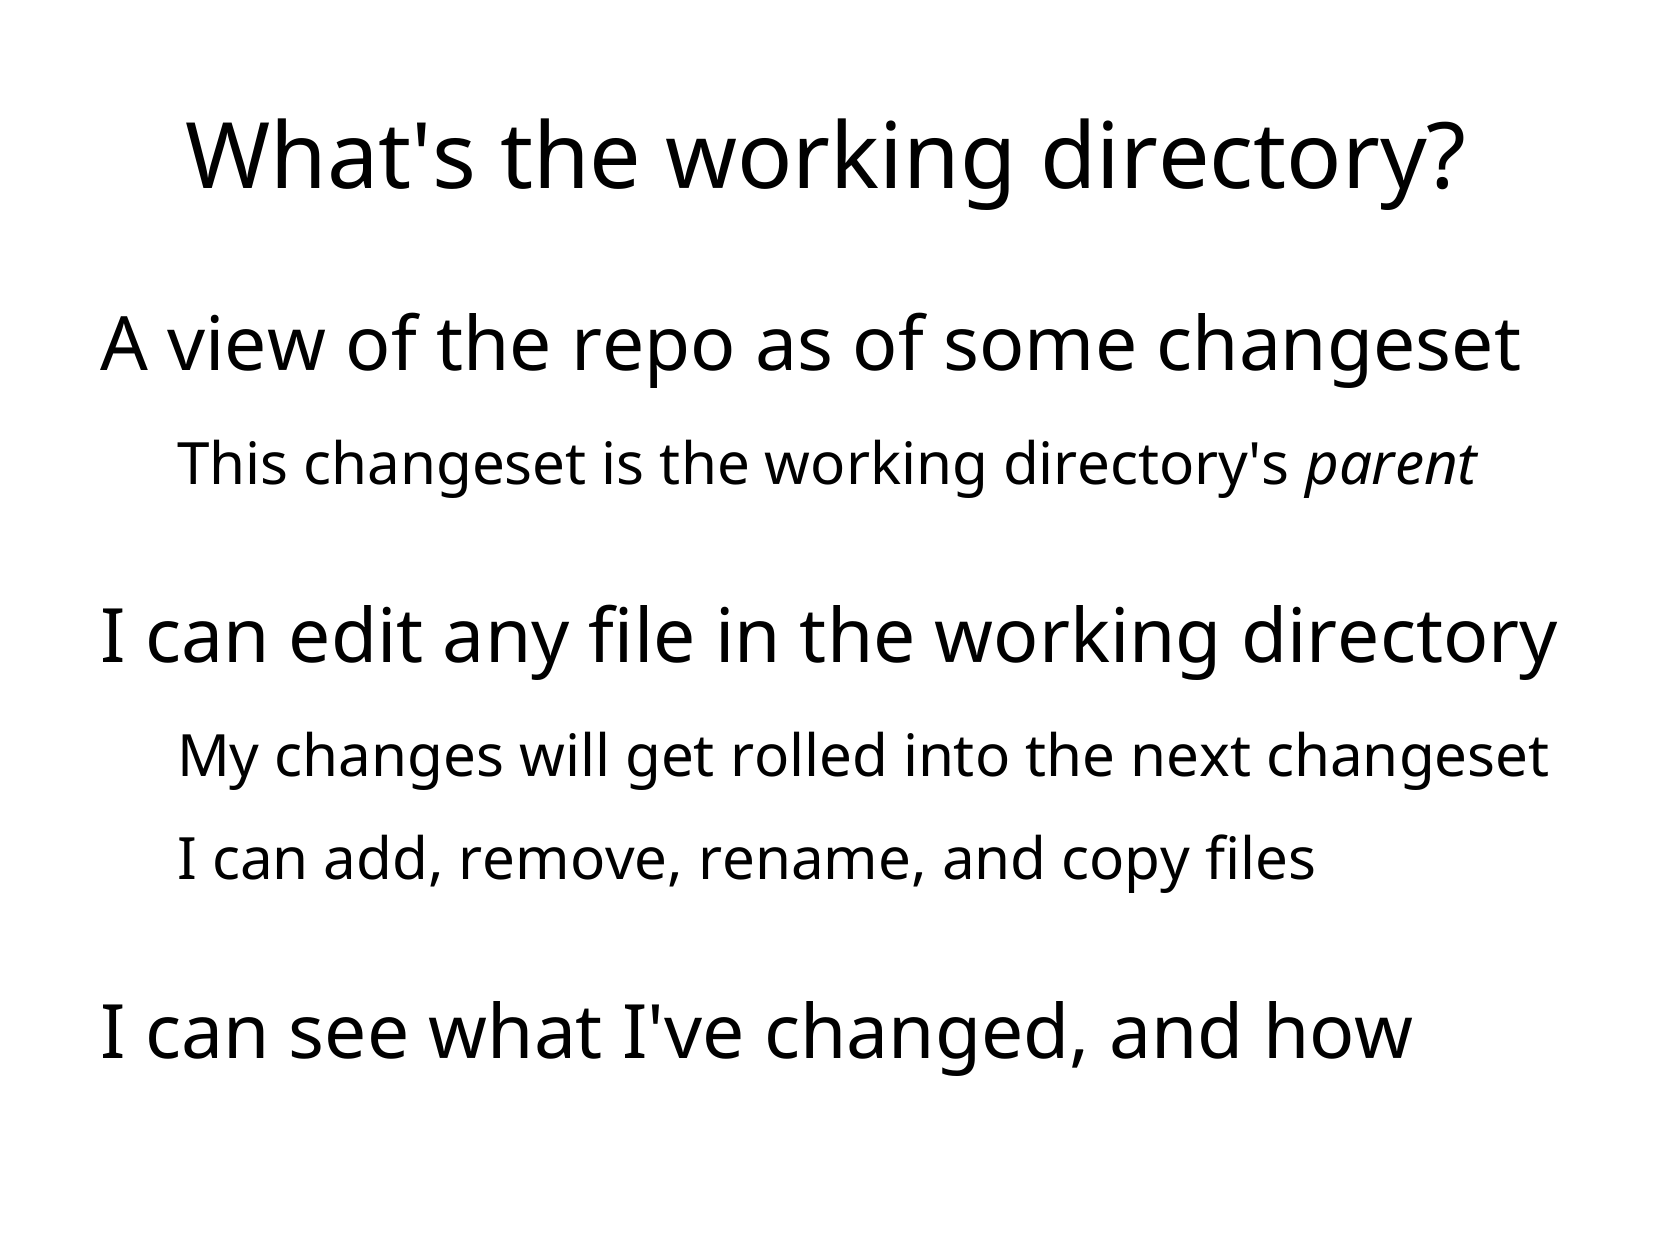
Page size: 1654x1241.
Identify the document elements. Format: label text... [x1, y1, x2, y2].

list A view of the repo as of some changeset This changeset is the working directory's parent I can edit any file in the working directory My changes will get rolled into the next changeset I can add, remove, rename, and copy files I can see what I've changed, and how [82, 290, 1571, 1109]
title What's the working directory? [82, 49, 1571, 257]
